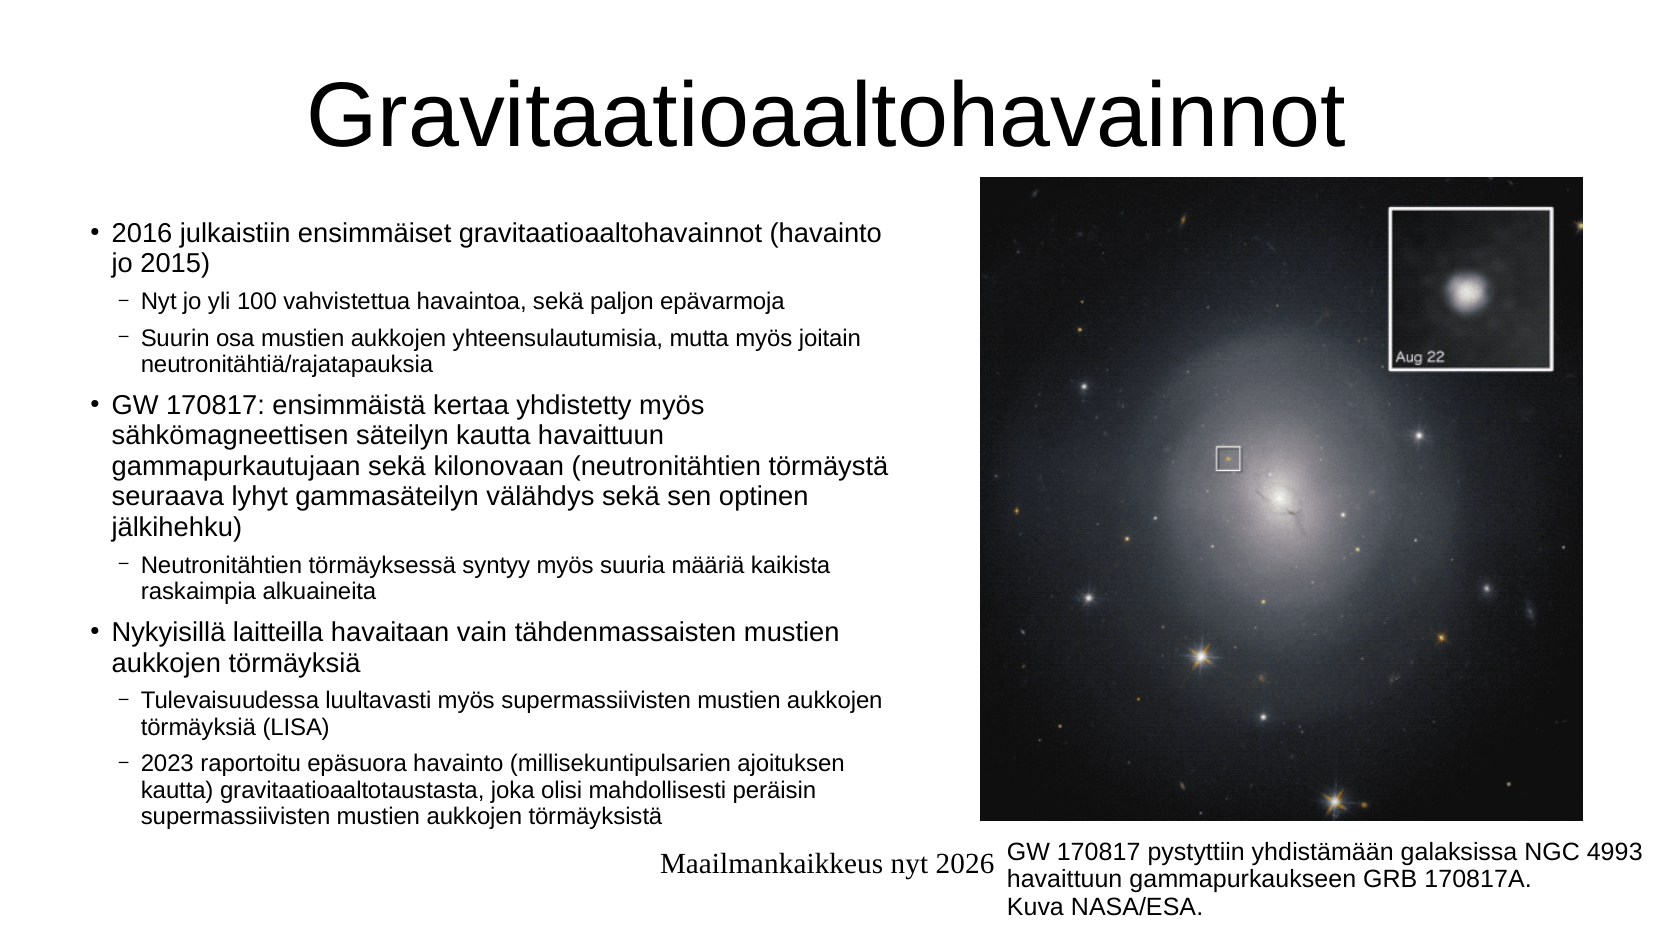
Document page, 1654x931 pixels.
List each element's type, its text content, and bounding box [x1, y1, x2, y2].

picture [980, 177, 1583, 821]
text_box GW 170817 pystyttiin yhdistämään galaksissa NGC 4993 havaittuun gammapurkaukseen GRB 170817A. Kuva NASA/ESA. [992, 829, 1654, 929]
title Gravitaatioaaltohavainnot [82, 37, 1571, 193]
list 2016 julkaistiin ensimmäiset gravitaatioaaltohavainnot (havainto jo 2015) Nyt jo yli 100 vahvistettua havaintoa, sekä paljon epävarmoja Suurin osa mustien aukkojen yhteensulautumisia, mutta myös joitain neutronitähtiä/rajatapauksia GW 170817: ensimmäistä kertaa yhdistetty myös sähkömagneettisen säteilyn kautta havaittuun gammapurkautujaan sekä kilonovaan (neutronitähtien törmäystä seuraava lyhyt gammasäteilyn välähdys sekä sen optinen jälkihehku) Neutronitähtien törmäyksessä syntyy myös suuria määriä kaikista raskaimpia alkuaineita Nykyisillä laitteilla havaitaan vain tähdenmassaisten mustien aukkojen törmäyksiä Tulevaisuudessa luultavasti myös supermassiivisten mustien aukkojen törmäyksiä (LISA) 2023 raportoitu epäsuora havainto (millisekuntipulsarien ajoituksen kautta) gravitaatioaaltotaustasta, joka olisi mahdollisesti peräisin supermassiivisten mustien aukkojen törmäyksistä [82, 217, 910, 839]
